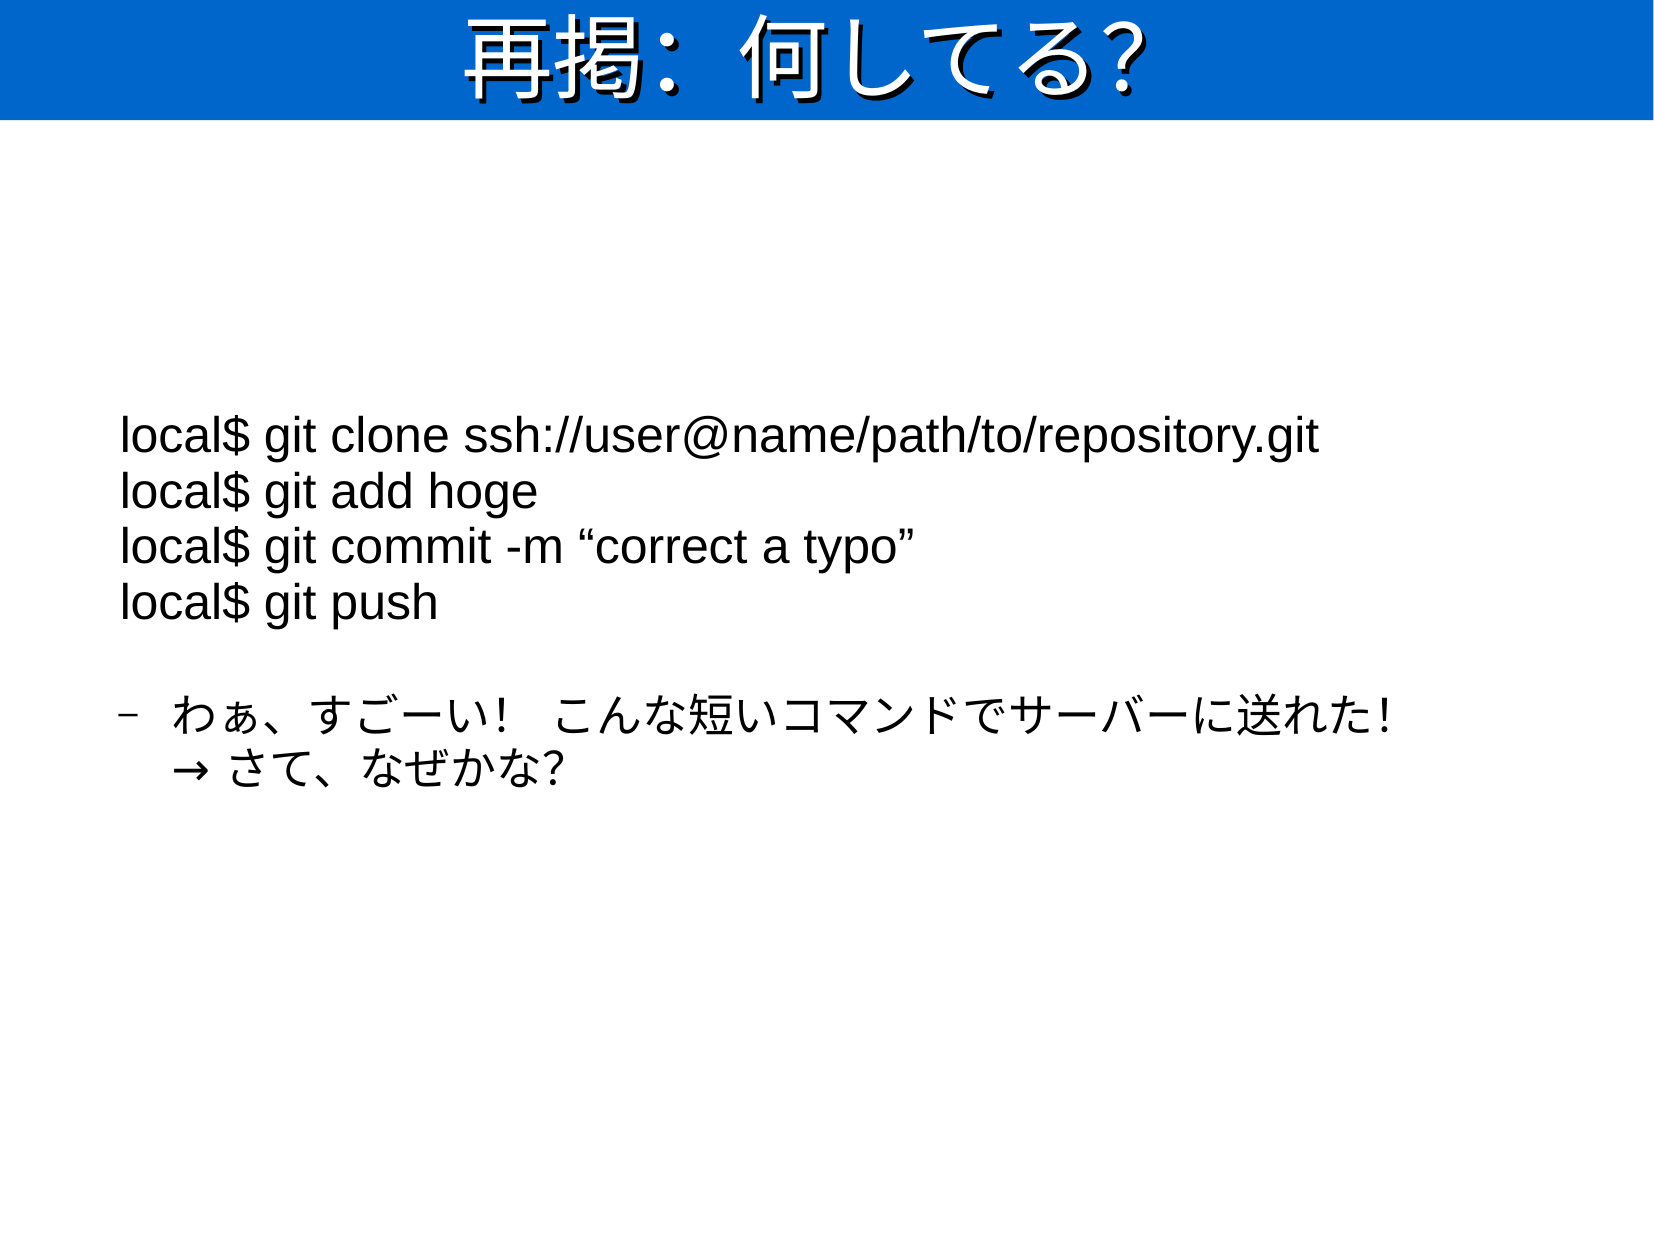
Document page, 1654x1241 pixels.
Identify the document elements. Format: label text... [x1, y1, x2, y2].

list わぁ、すごーい！ こんな短いコマンドでサーバーに送れた！ → さて、なぜかな？ [30, 689, 1531, 1215]
title 再掲：何してる？ [0, 0, 1654, 121]
text_box local$ git clone ssh://user@name/path/to/repository.git local$ git add hoge local$ git commit -m “correct a typo” local$ git push [105, 399, 1441, 638]
